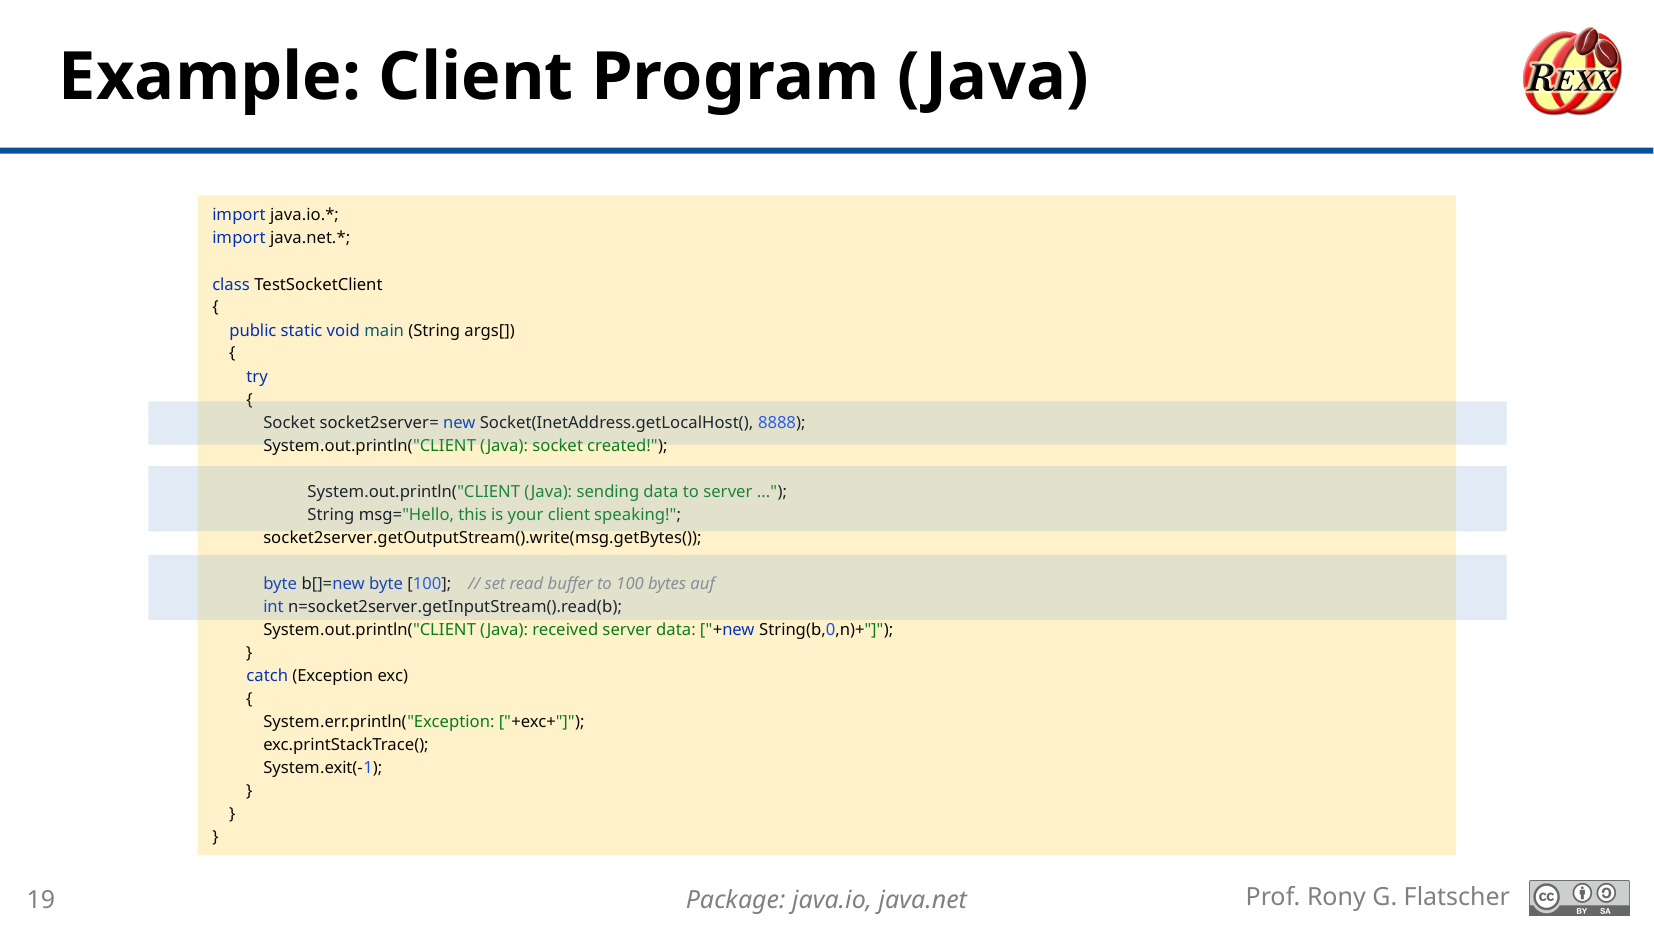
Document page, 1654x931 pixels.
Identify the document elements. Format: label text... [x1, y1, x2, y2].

text_box Package: java.io, java.net [0, 874, 1654, 922]
title Example: Client Program (Java) [0, 0, 1654, 148]
text_box [148, 401, 1507, 445]
text_box [148, 466, 1507, 532]
text_box import java.io.*; import java.net.*; class TestSocketClient { public static void main (String args[]) { try { Socket socket2server= new Socket(InetAddress.getLocalHost(), 8888); System.out.println("CLIENT (Java): socket created!"); System.out.println("CLIENT (Java): sending data to server ..."); String msg="Hello, this is your client speaking!"; socket2server.getOutputStream().write(msg.getBytes()); byte b[]=new byte [100]; // set read buffer to 100 bytes auf int n=socket2server.getInputStream().read(b); System.out.println("CLIENT (Java): received server data: ["+new String(b,0,n)+"]"); } catch (Exception exc) { System.err.println("Exception: ["+exc+"]"); exc.printStackTrace(); System.exit(-1); } } } [197, 532, 1457, 554]
text_box import java.io.*; import java.net.*; class TestSocketClient { public static void main (String args[]) { try { Socket socket2server= new Socket(InetAddress.getLocalHost(), 8888); System.out.println("CLIENT (Java): socket created!"); System.out.println("CLIENT (Java): sending data to server ..."); String msg="Hello, this is your client speaking!"; socket2server.getOutputStream().write(msg.getBytes()); byte b[]=new byte [100]; // set read buffer to 100 bytes auf int n=socket2server.getInputStream().read(b); System.out.println("CLIENT (Java): received server data: ["+new String(b,0,n)+"]"); } catch (Exception exc) { System.err.println("Exception: ["+exc+"]"); exc.printStackTrace(); System.exit(-1); } } } [197, 195, 1457, 401]
text_box [148, 554, 1507, 620]
text_box import java.io.*; import java.net.*; class TestSocketClient { public static void main (String args[]) { try { Socket socket2server= new Socket(InetAddress.getLocalHost(), 8888); System.out.println("CLIENT (Java): socket created!"); System.out.println("CLIENT (Java): sending data to server ..."); String msg="Hello, this is your client speaking!"; socket2server.getOutputStream().write(msg.getBytes()); byte b[]=new byte [100]; // set read buffer to 100 bytes auf int n=socket2server.getInputStream().read(b); System.out.println("CLIENT (Java): received server data: ["+new String(b,0,n)+"]"); } catch (Exception exc) { System.err.println("Exception: ["+exc+"]"); exc.printStackTrace(); System.exit(-1); } } } [197, 445, 1457, 466]
text_box import java.io.*; import java.net.*; class TestSocketClient { public static void main (String args[]) { try { Socket socket2server= new Socket(InetAddress.getLocalHost(), 8888); System.out.println("CLIENT (Java): socket created!"); System.out.println("CLIENT (Java): sending data to server ..."); String msg="Hello, this is your client speaking!"; socket2server.getOutputStream().write(msg.getBytes()); byte b[]=new byte [100]; // set read buffer to 100 bytes auf int n=socket2server.getInputStream().read(b); System.out.println("CLIENT (Java): received server data: ["+new String(b,0,n)+"]"); } catch (Exception exc) { System.err.println("Exception: ["+exc+"]"); exc.printStackTrace(); System.exit(-1); } } } [197, 620, 1457, 819]
